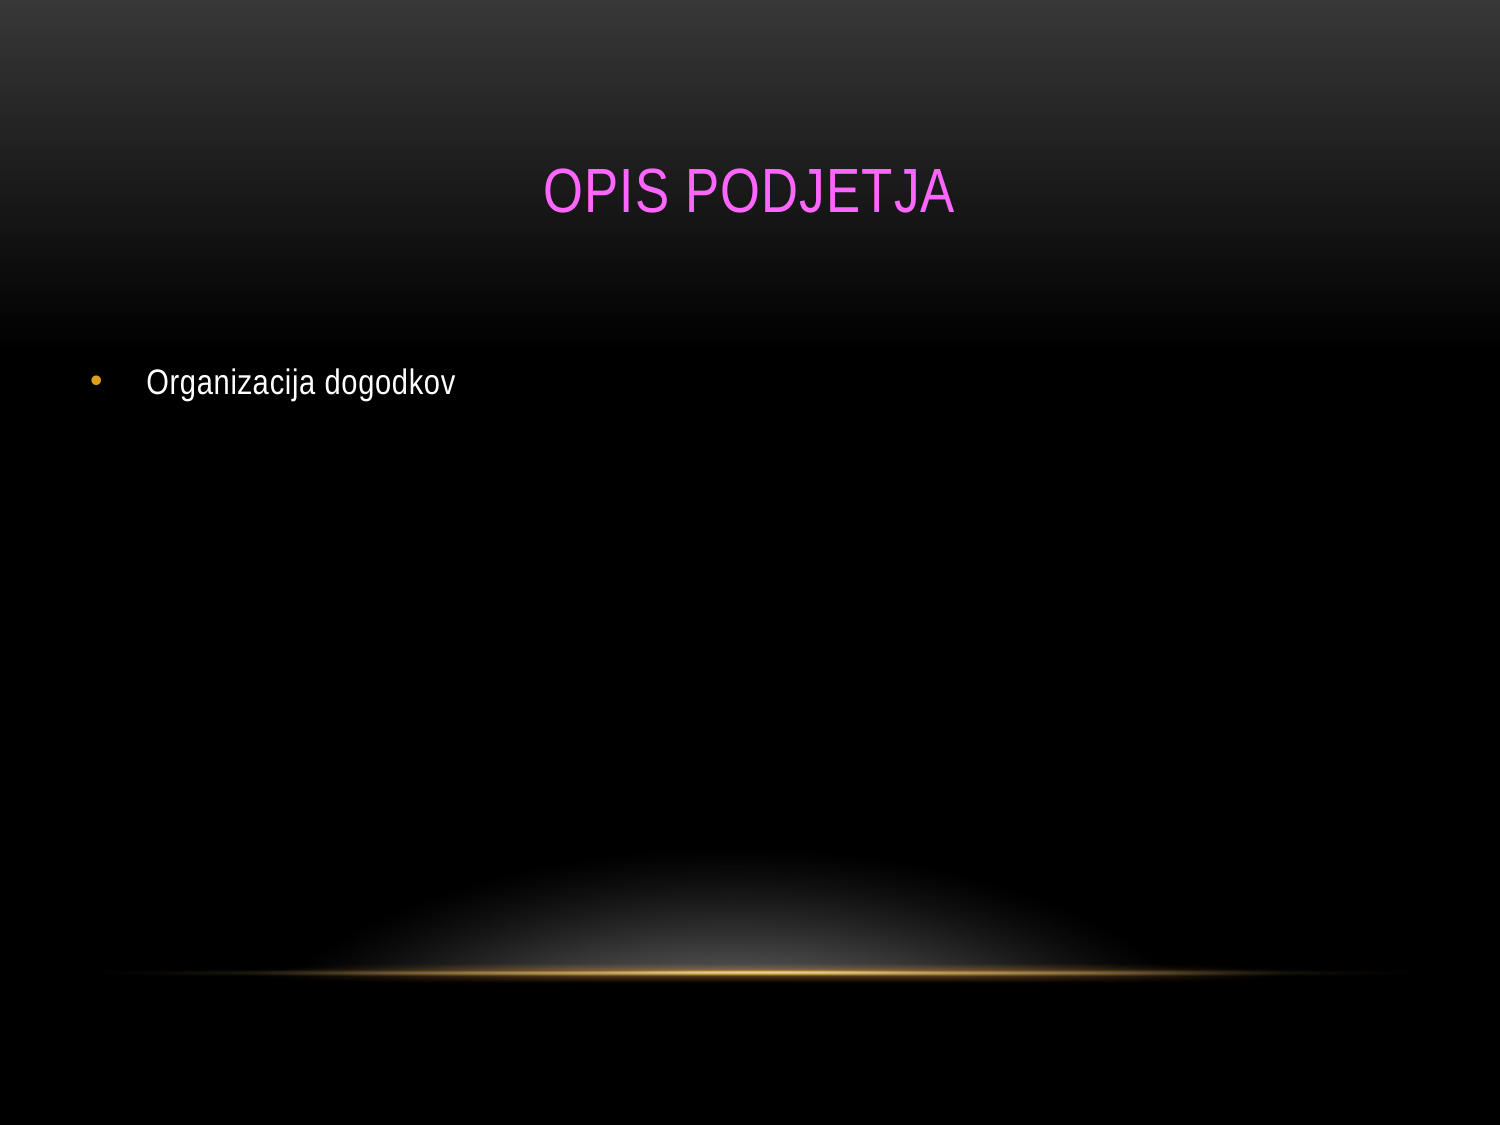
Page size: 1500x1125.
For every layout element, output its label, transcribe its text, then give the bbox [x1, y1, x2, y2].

title OPIS PODJETJA [99, 45, 1400, 233]
list Organizacija dogodkov [75, 351, 1425, 1038]
picture [0, 0, 1500, 1125]
